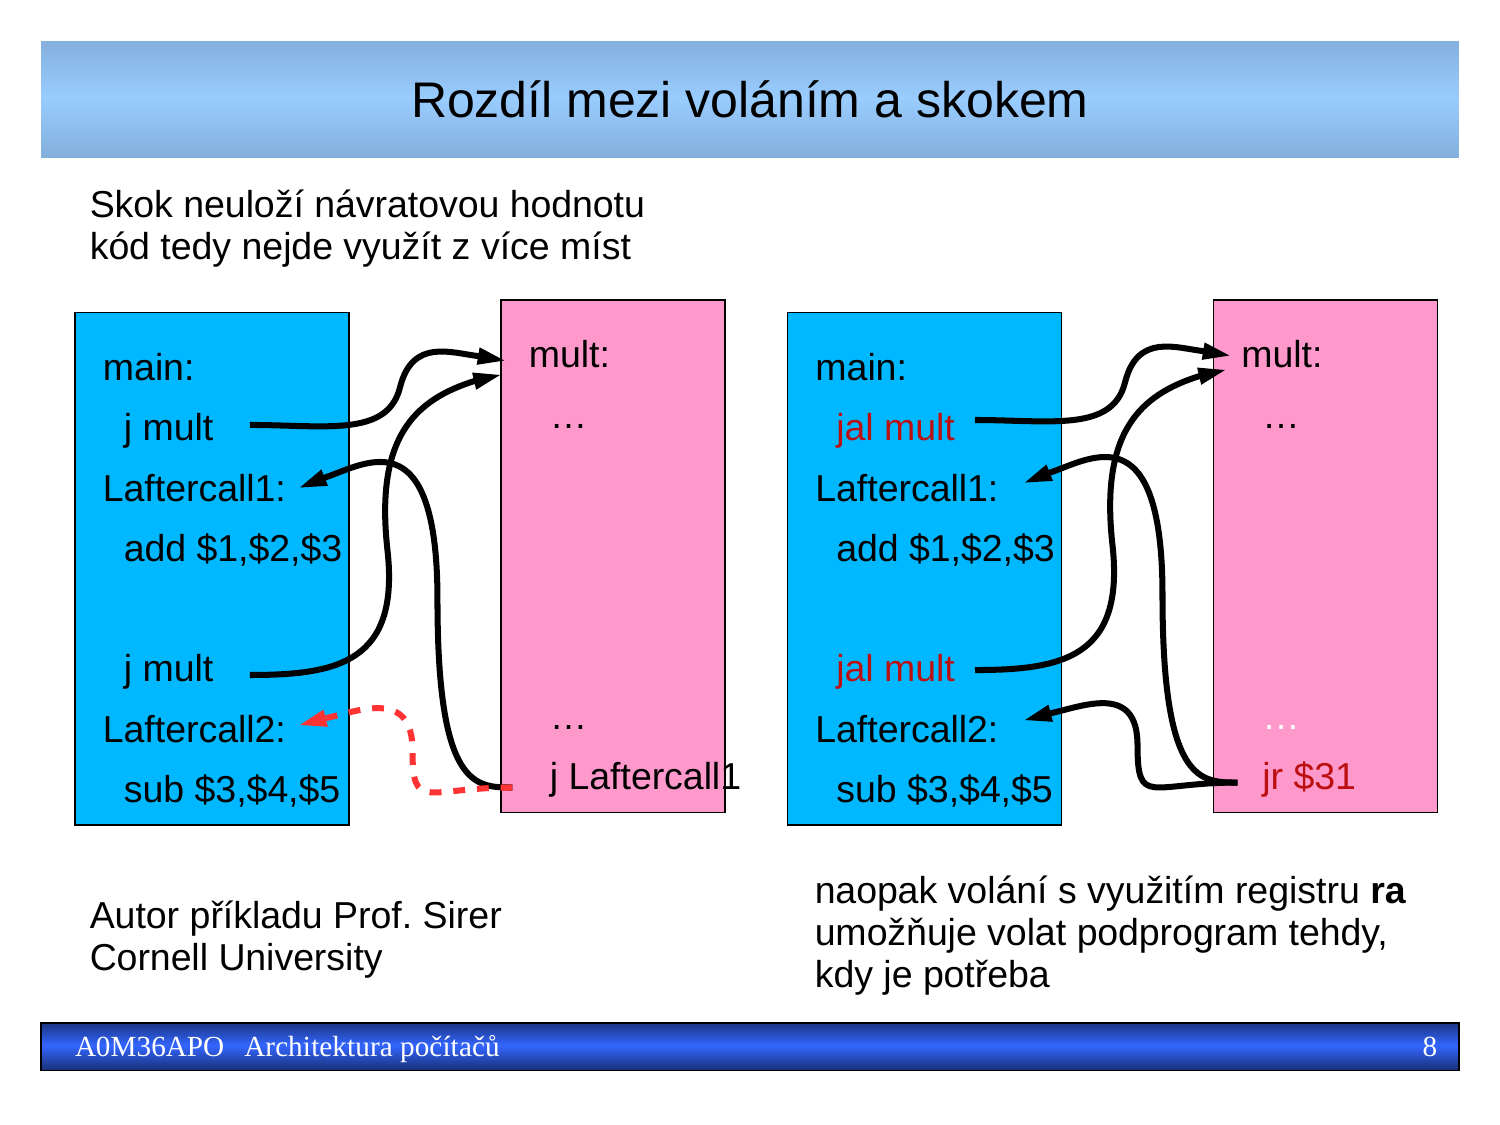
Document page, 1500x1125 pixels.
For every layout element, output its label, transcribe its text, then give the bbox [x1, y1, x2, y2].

text_box Skok neuloží návratovou hodnotu kód tedy nejde využít z více míst [75, 176, 660, 275]
text_box main: jal mult Laftercall1: add $1,$2,$3 jal mult Laftercall2: sub $3,$4,$5 [787, 312, 1062, 826]
text_box main: j mult Laftercall1: add $1,$2,$3 j mult Laftercall2: sub $3,$4,$5 [75, 312, 349, 826]
text_box mult: … … j Laftercall1 [501, 299, 725, 813]
text_box mult: … … jr $31 [1213, 299, 1438, 813]
text_box naopak volání s využitím registru ra umožňuje volat podprogram tehdy, kdy je potřeba [799, 862, 1450, 1004]
title Rozdíl mezi voláním a skokem [41, 41, 1459, 158]
text_box Autor příkladu Prof. Sirer Cornell University [74, 887, 613, 1016]
